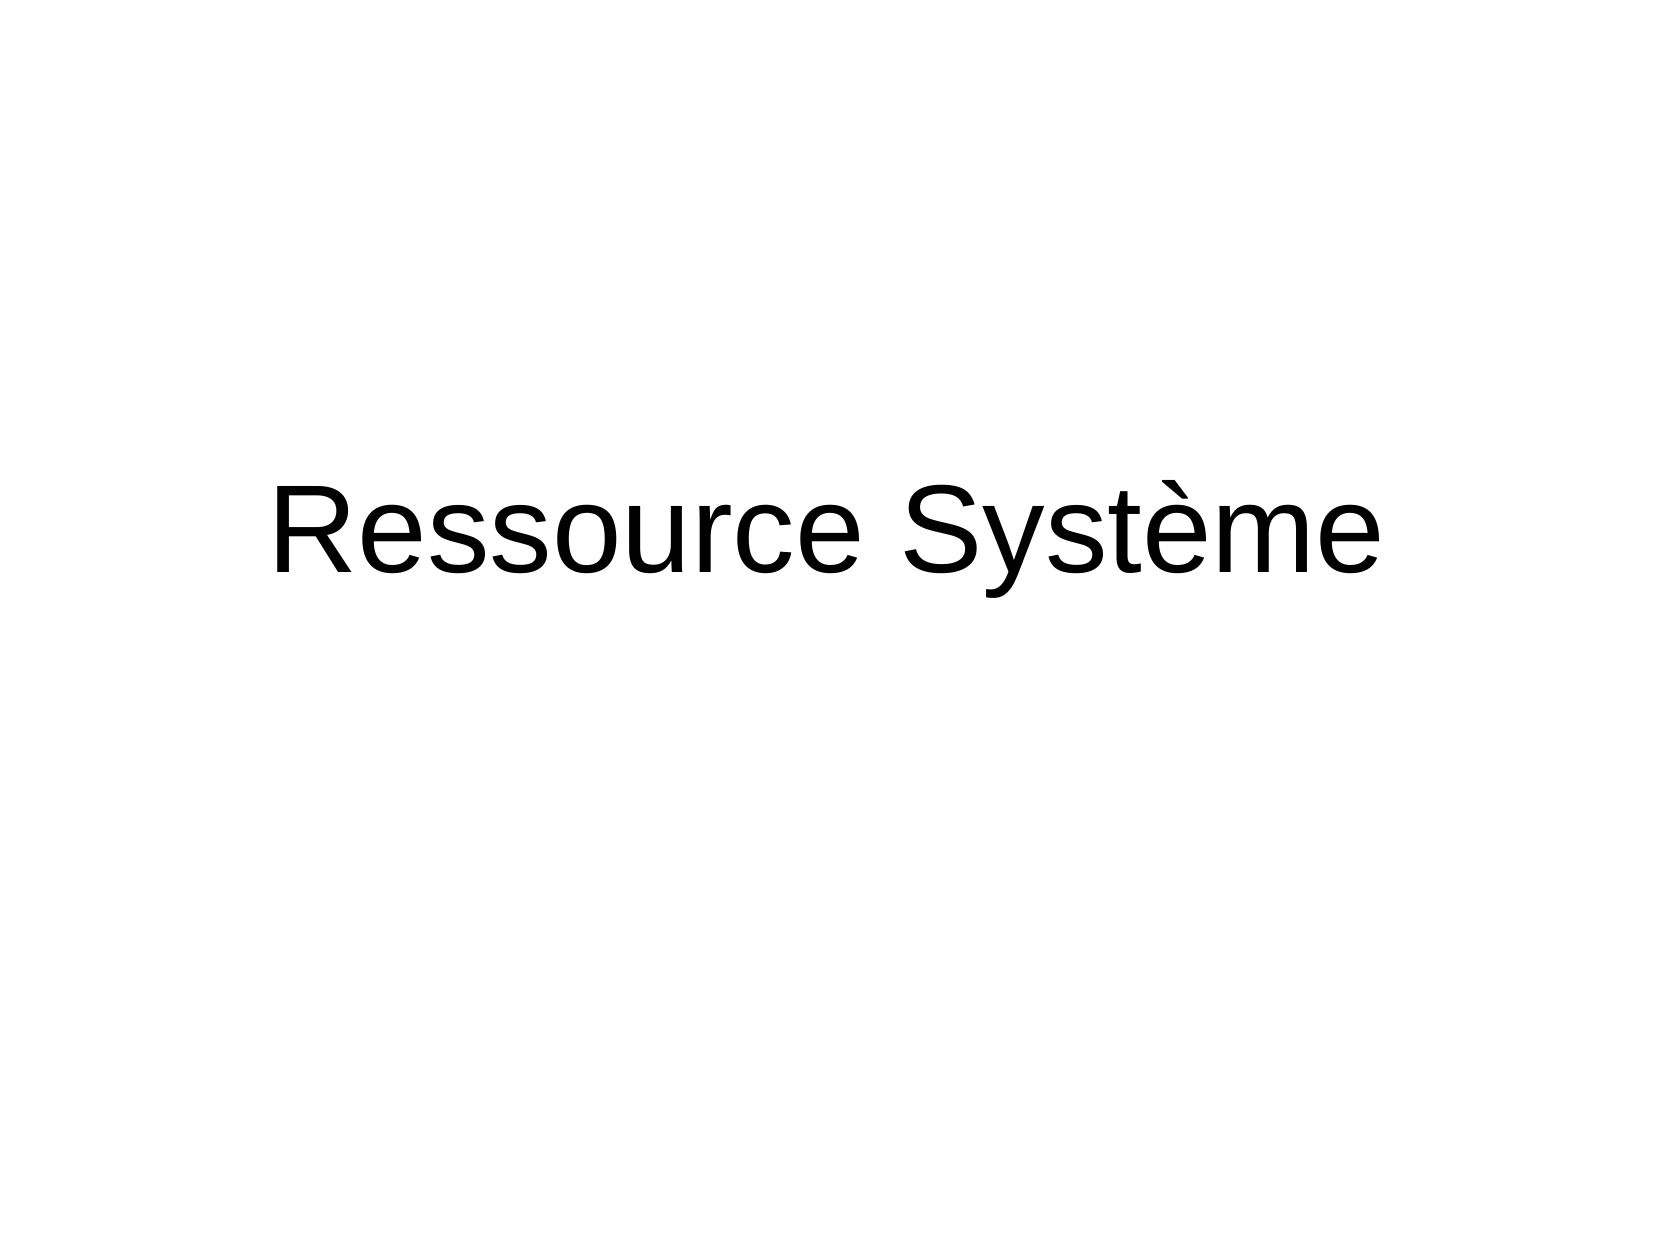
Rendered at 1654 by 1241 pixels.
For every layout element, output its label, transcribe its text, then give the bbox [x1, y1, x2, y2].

subtitle Ressource Système [82, 49, 1571, 1010]
